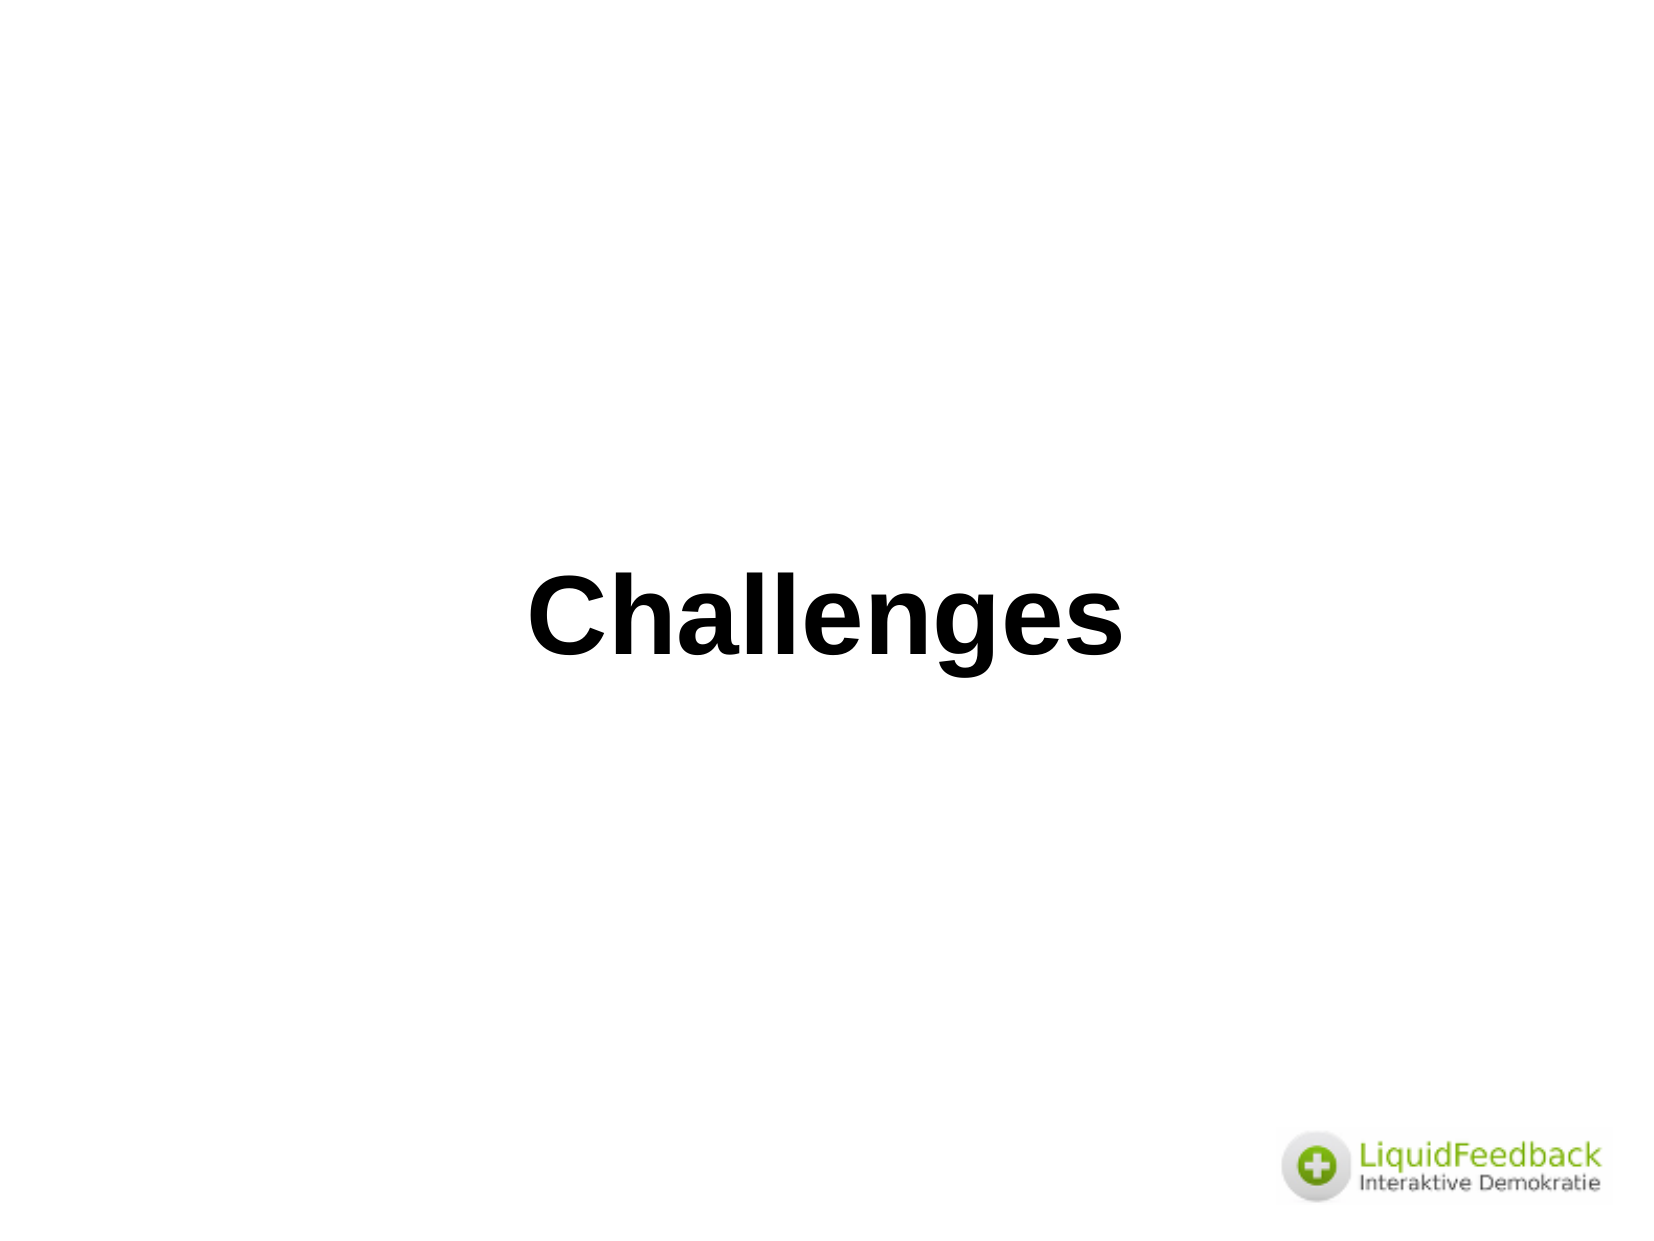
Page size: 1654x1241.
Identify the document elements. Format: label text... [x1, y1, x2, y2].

picture [1276, 1127, 1613, 1205]
subtitle Challenges [82, 56, 1571, 1175]
